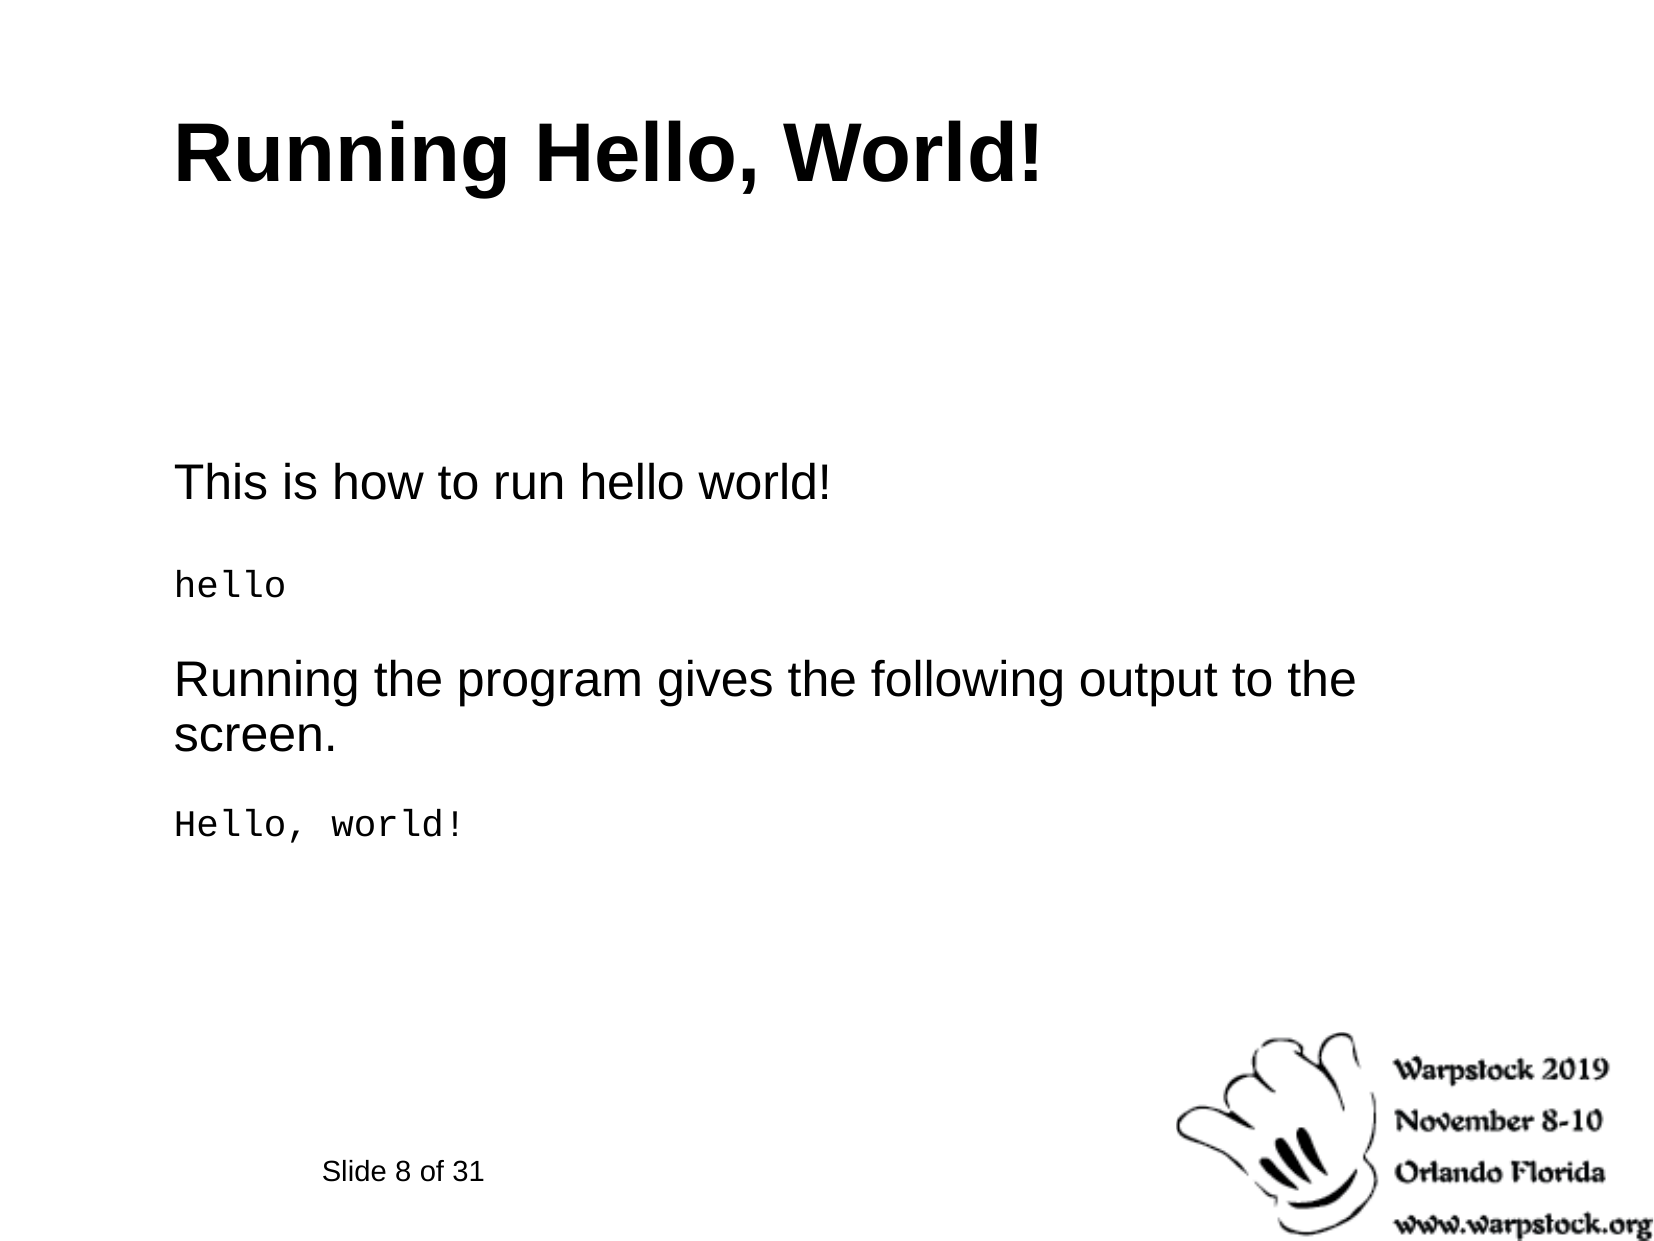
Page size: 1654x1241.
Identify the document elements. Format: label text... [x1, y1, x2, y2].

picture [1176, 1032, 1654, 1241]
title Running Hello, World! [173, 49, 1420, 257]
subtitle This is how to run hello world! hello Running the program gives the following output to the screen. Hello, world! [173, 297, 1420, 1004]
